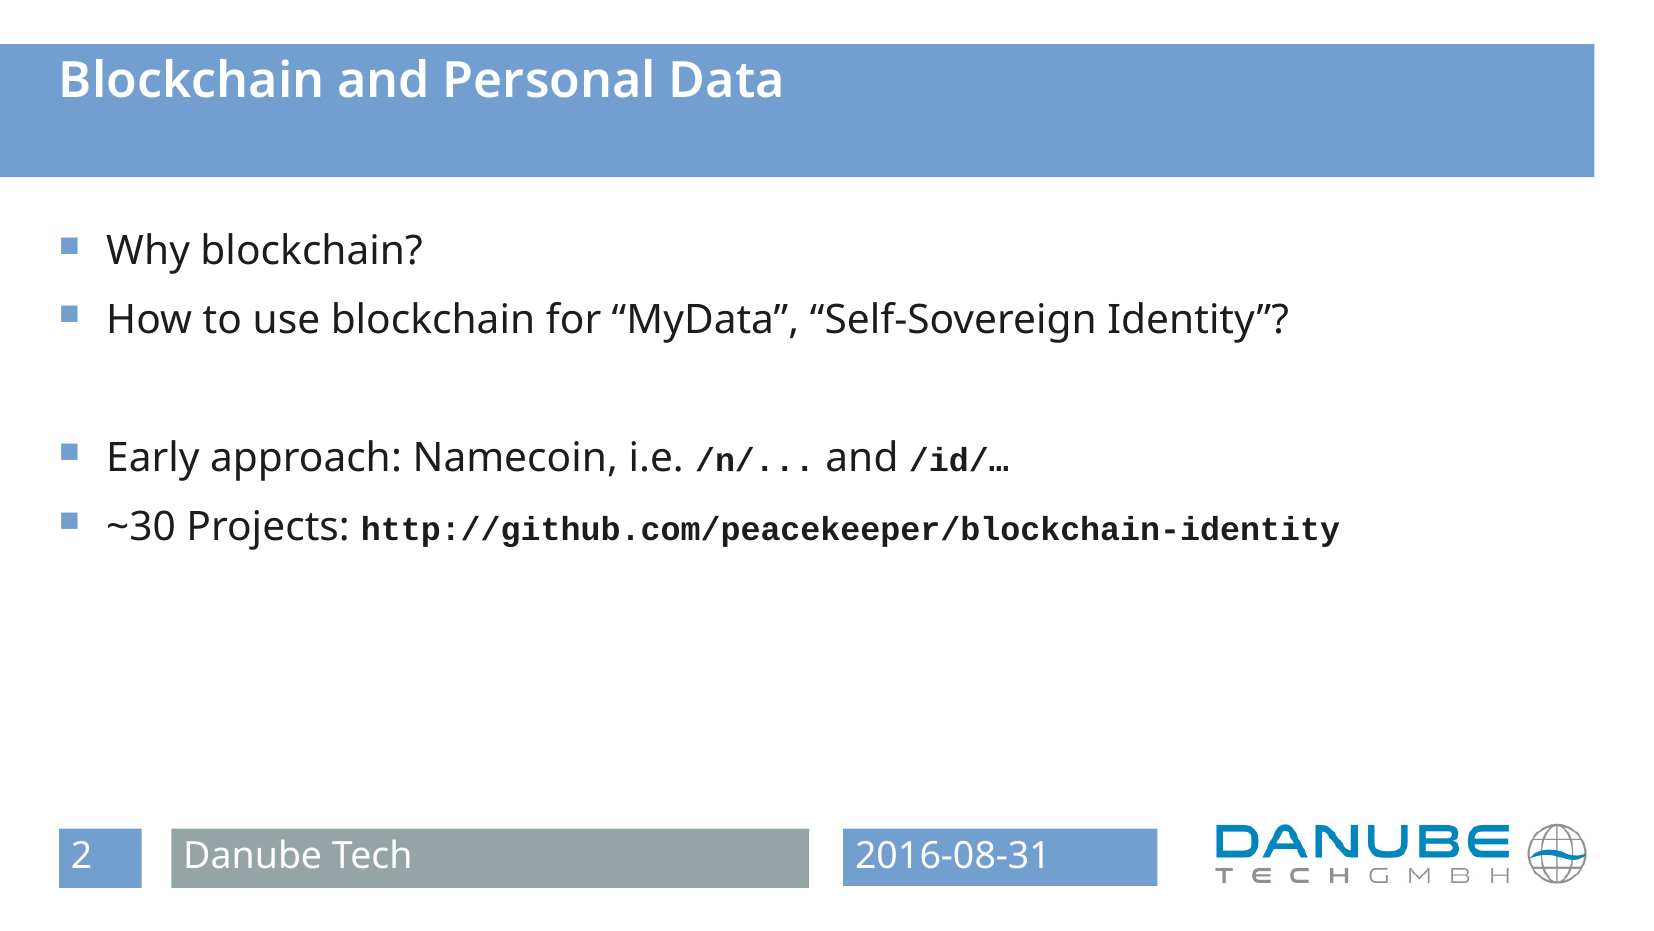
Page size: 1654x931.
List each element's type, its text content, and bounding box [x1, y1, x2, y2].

picture [1206, 814, 1595, 892]
title Blockchain and Personal Data [0, 44, 1595, 178]
list Why blockchain? How to use blockchain for “MyData”, “Self-Sovereign Identity”? Early approach: Namecoin, i.e. /n/... and /id/… ~30 Projects: http://github.com/peacekeeper/blockchain-identity [58, 221, 1583, 789]
